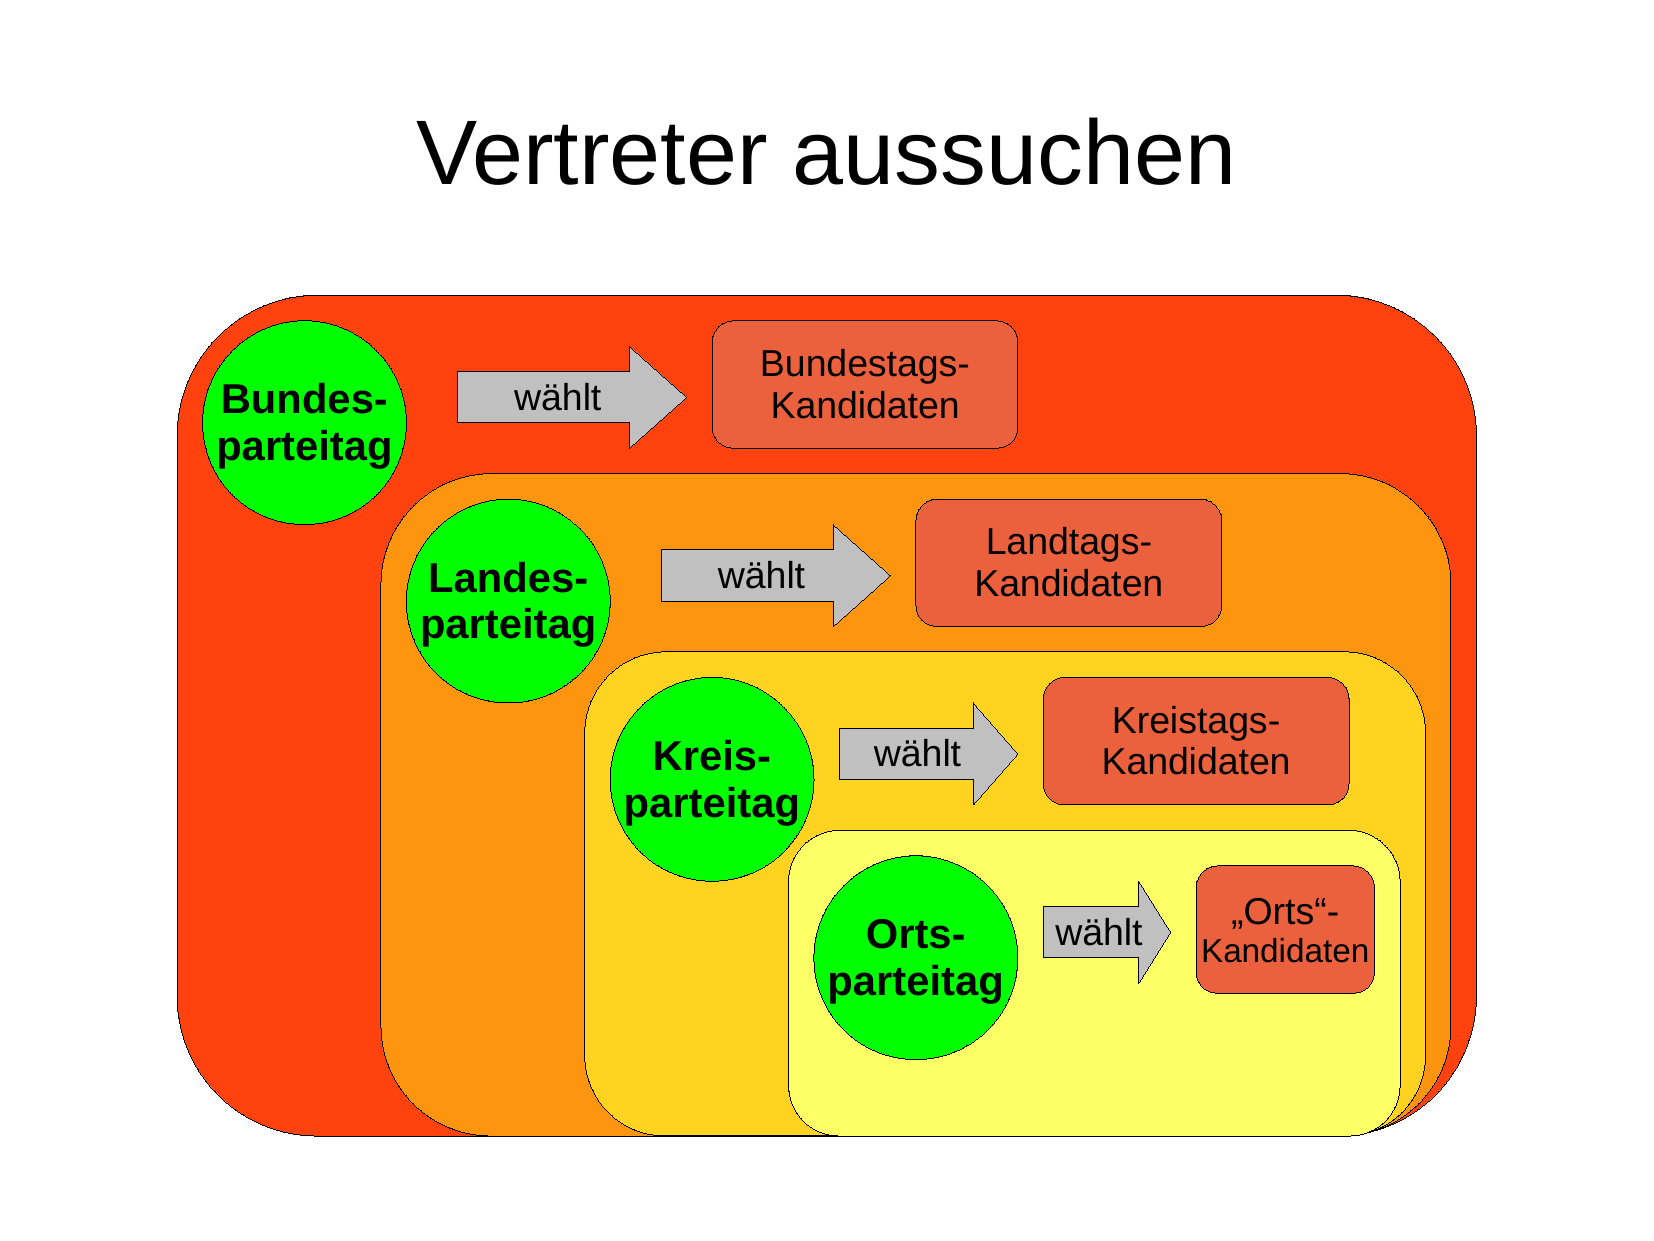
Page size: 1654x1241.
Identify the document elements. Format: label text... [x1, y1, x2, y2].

text_box Kreistags- Kandidaten [1043, 677, 1350, 805]
title Vertreter aussuchen [82, 49, 1571, 257]
text_box Bundestags- Kandidaten [712, 320, 1018, 449]
text_box „Orts“- Kandidaten [1196, 865, 1375, 994]
text_box Kreis- parteitag [610, 677, 815, 882]
text_box Orts- parteitag [813, 855, 1018, 1060]
text_box wählt [839, 702, 1018, 805]
text_box Landtags- Kandidaten [915, 499, 1222, 627]
text_box Bundes- parteitag [202, 320, 407, 525]
text_box wählt [661, 524, 891, 627]
text_box wählt [457, 346, 687, 449]
text_box Landes- parteitag [406, 499, 611, 703]
text_box wählt [1043, 881, 1171, 984]
text_box [177, 295, 1477, 1137]
